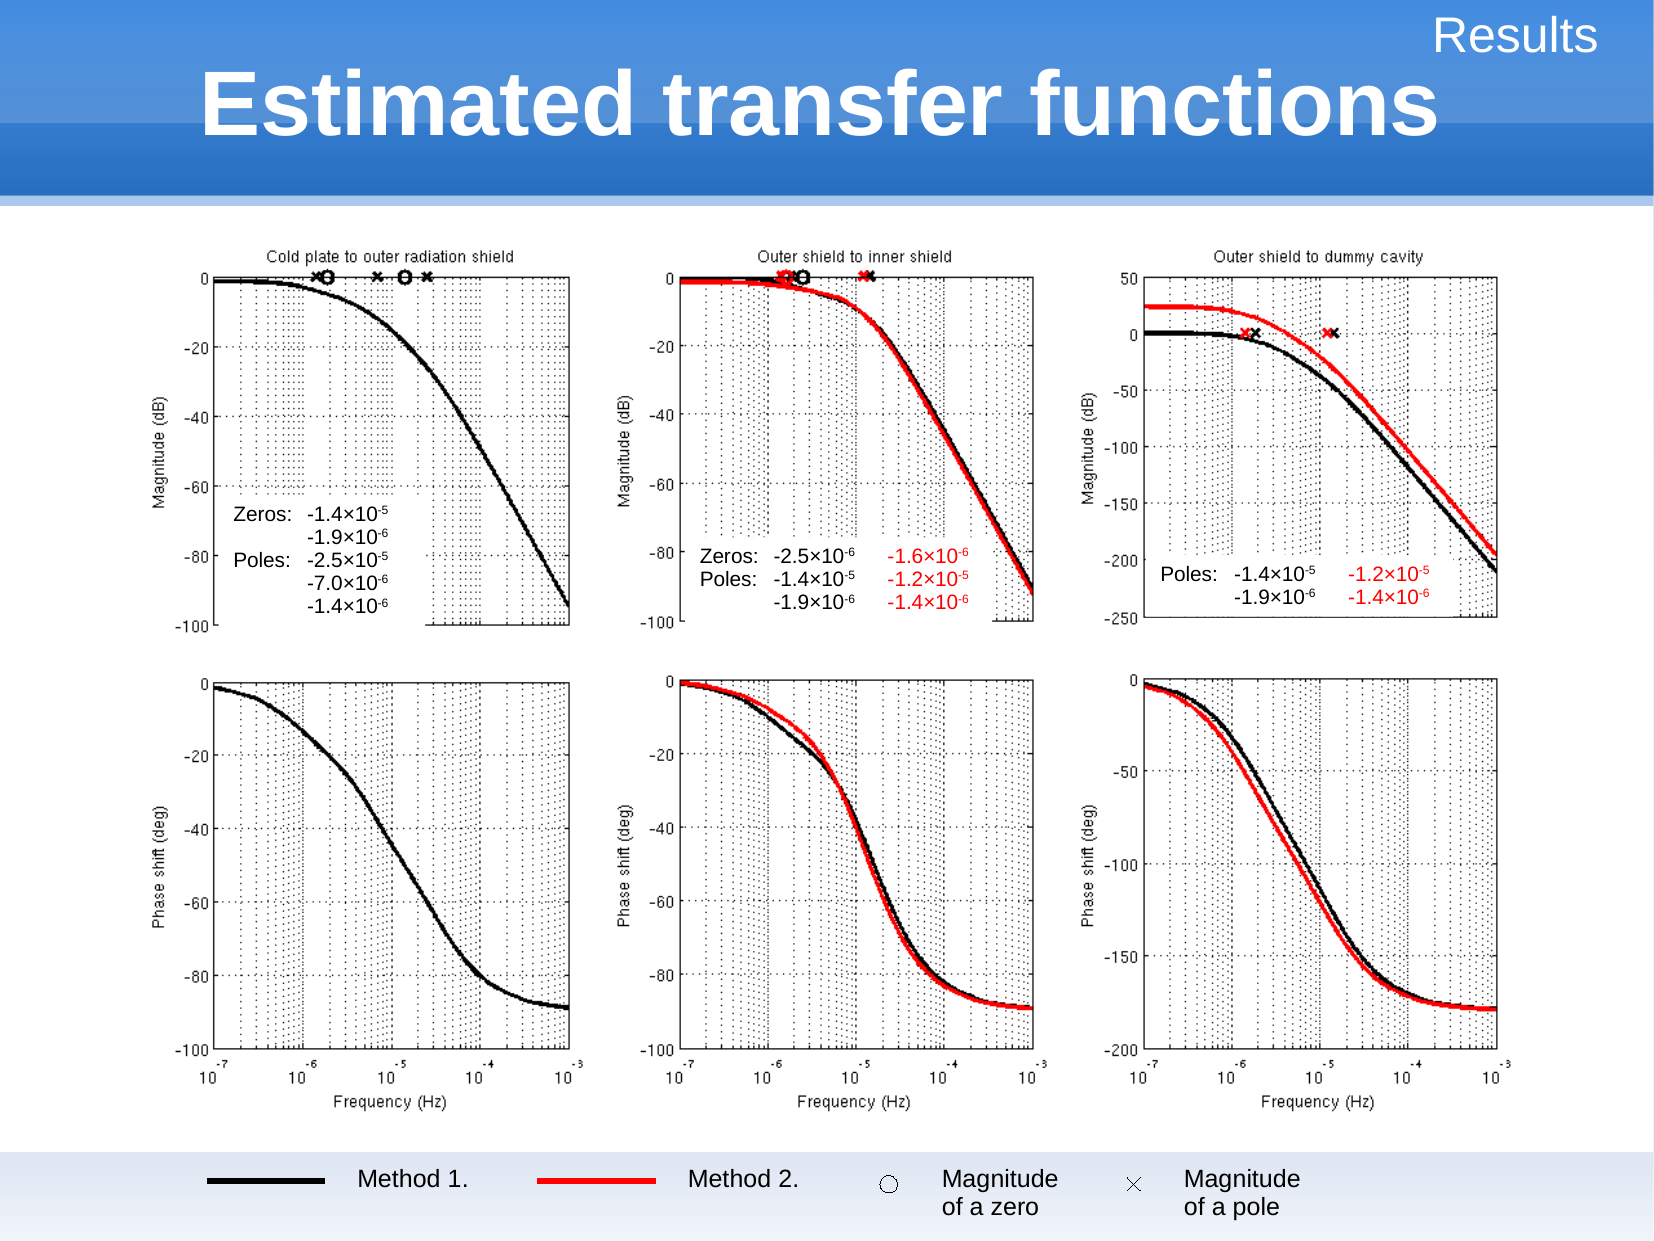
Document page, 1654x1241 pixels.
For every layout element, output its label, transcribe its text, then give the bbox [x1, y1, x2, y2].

text_box Poles: -1.4×10-5 -1.2×10-5 -1.9×10-6 -1.4×10-6 [1145, 555, 1453, 617]
text_box Magnitude of a zero [927, 1157, 1075, 1229]
text_box [1098, 500, 1129, 563]
text_box Magnitude of a pole [1169, 1157, 1317, 1229]
text_box Results [1417, 0, 1654, 71]
text_box Method 2. [673, 1157, 821, 1201]
text_box Method 1. [342, 1157, 491, 1201]
picture [0, 0, 1654, 1241]
text_box Zeros: -1.4×10-5 -1.9×10-6 Poles: -2.5×10-5 -7.0×10-6 -1.4×10-6 [218, 494, 426, 626]
title Estimated transfer functions [76, 0, 1565, 206]
text_box Zeros: -2.5×10-6 -1.6×10-6 Poles: -1.4×10-5 -1.2×10-5 -1.9×10-6 -1.4×10-6 [685, 537, 993, 623]
